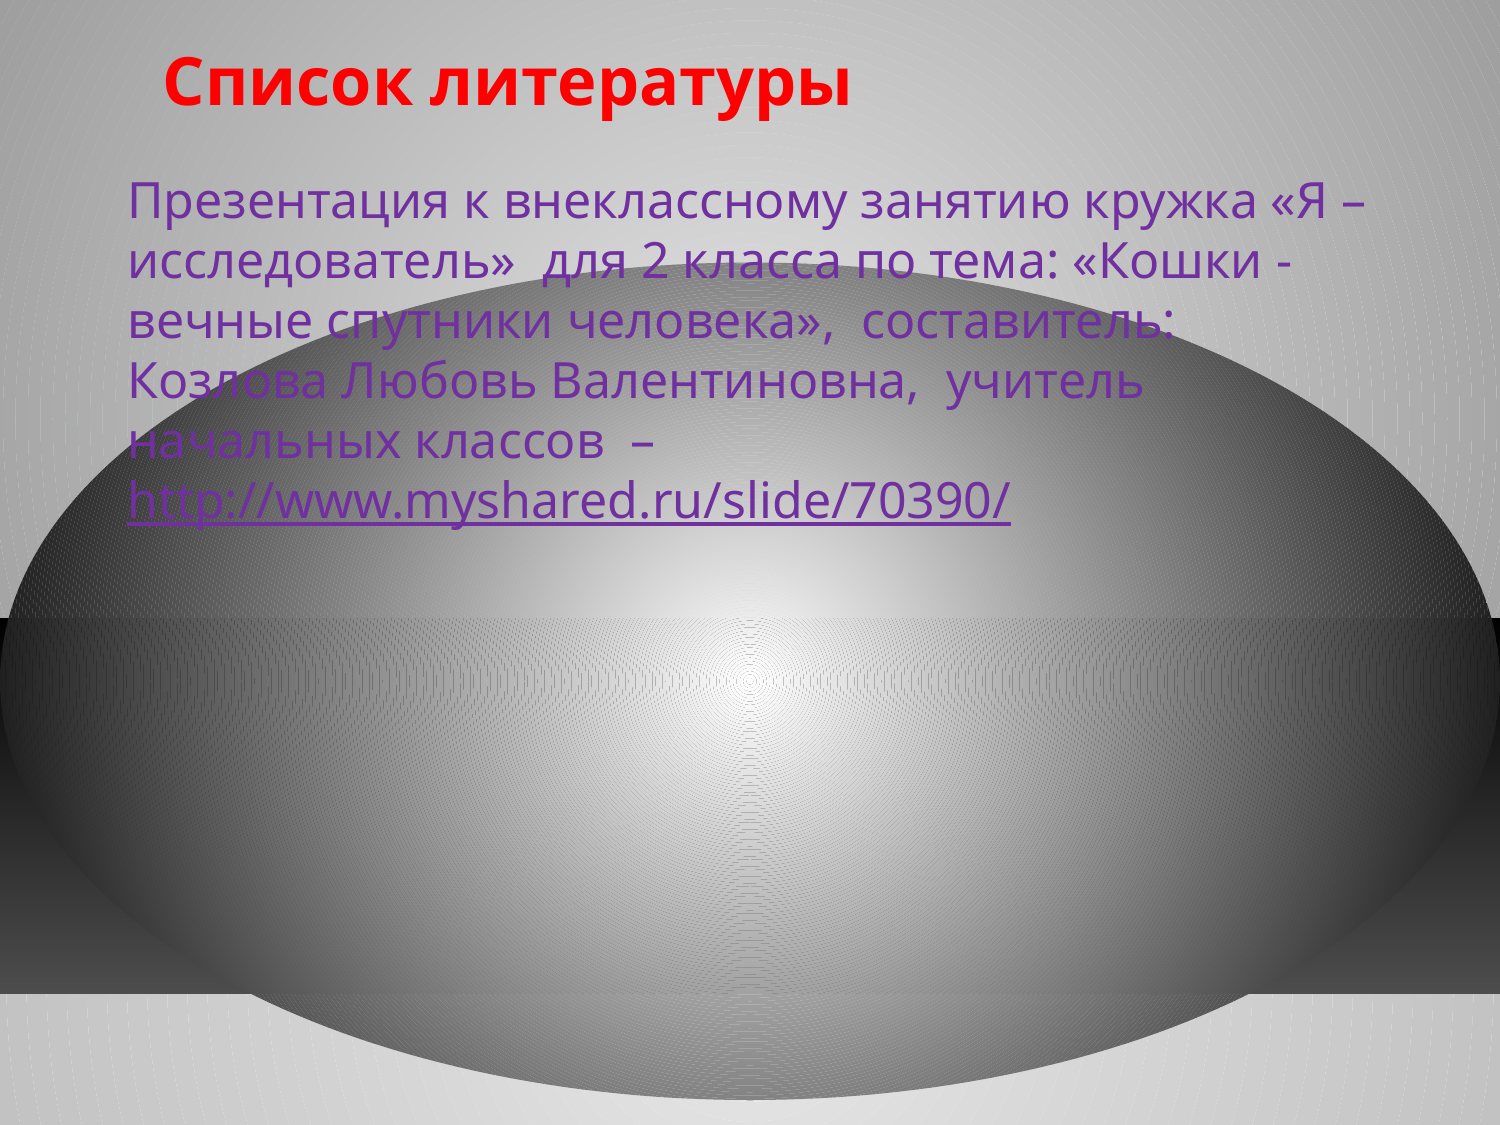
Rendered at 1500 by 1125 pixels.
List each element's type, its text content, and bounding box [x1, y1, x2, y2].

text_box Презентация к внеклассному занятию кружка «Я – исследователь» для 2 класса по тема: «Кошки - вечные спутники человека», составитель: Козлова Любовь Валентиновна, учитель начальных классов –http://www.myshared.ru/slide/70390/ [112, 161, 1388, 544]
text_box Список литературы [147, 31, 913, 127]
